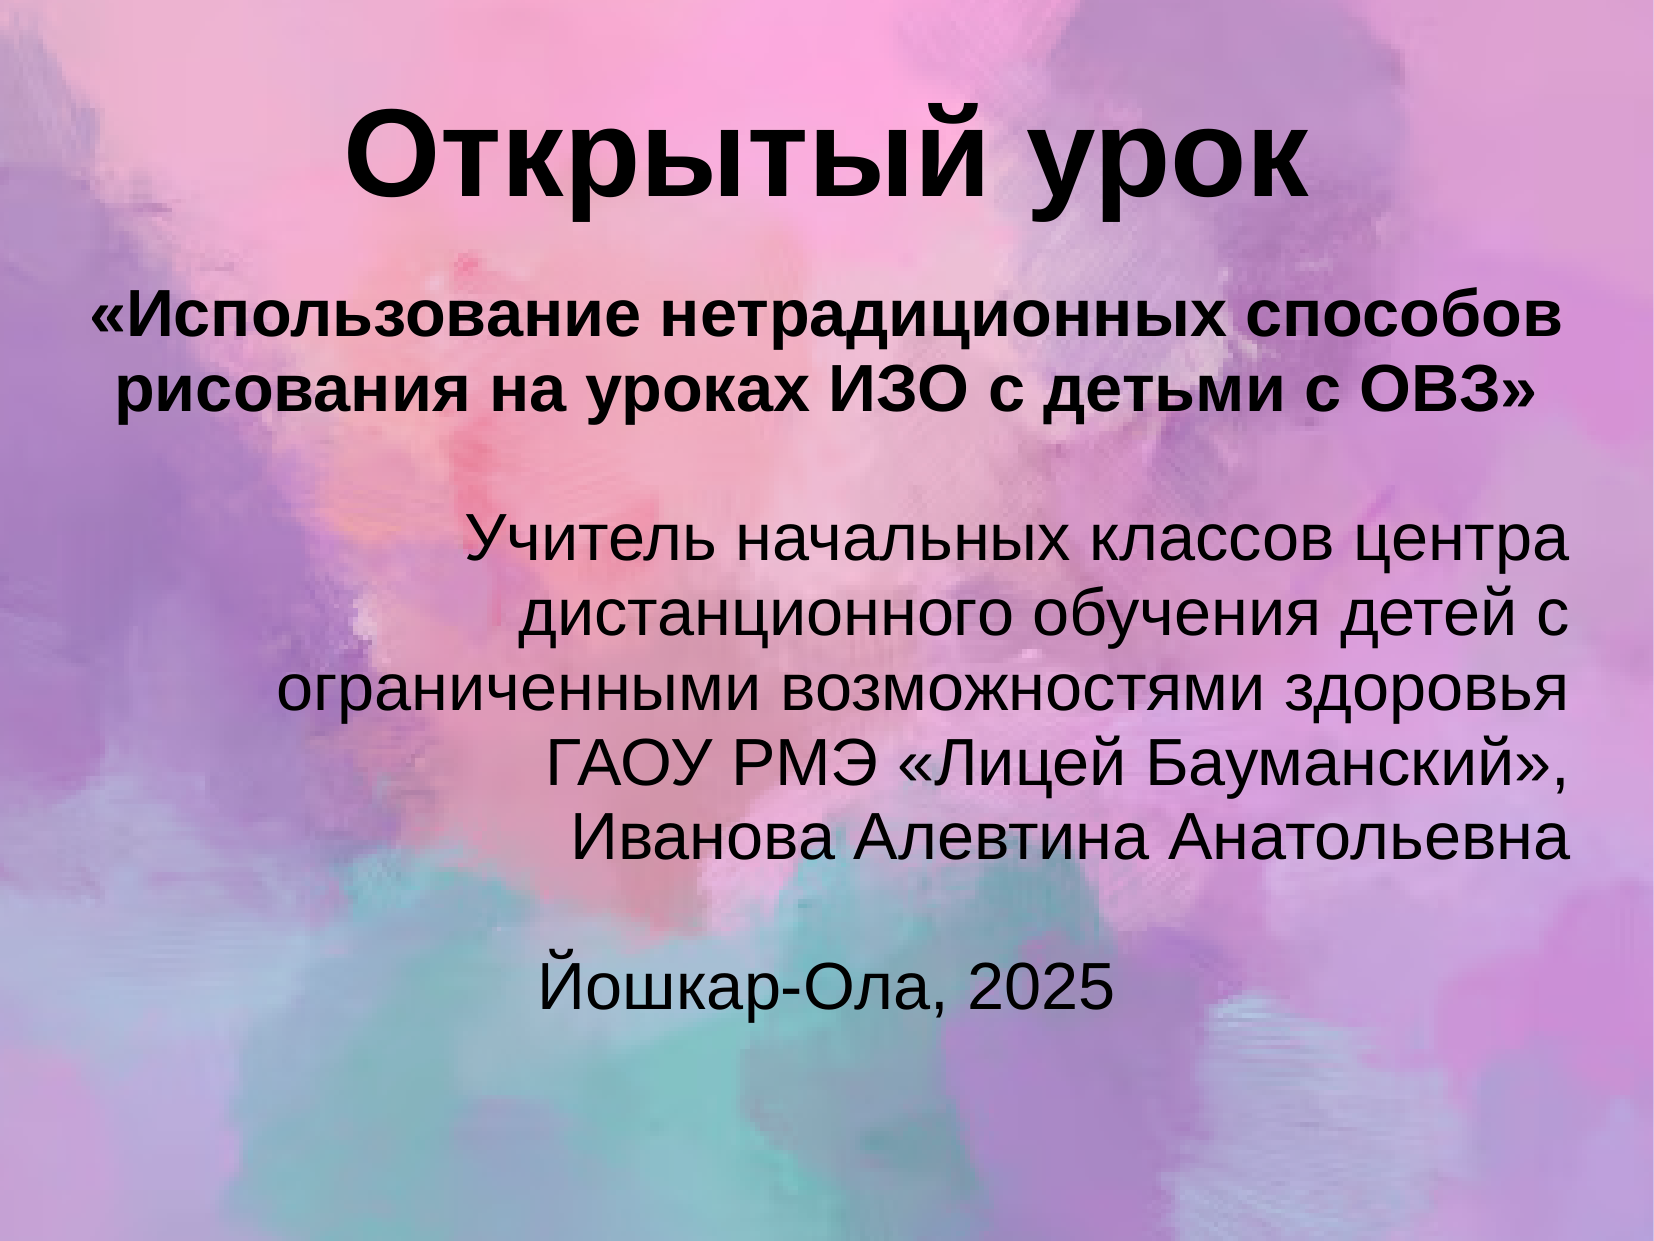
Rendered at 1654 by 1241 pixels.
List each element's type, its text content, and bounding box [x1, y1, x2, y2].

picture [0, 0, 1654, 1241]
title Открытый урок [82, 49, 1571, 257]
subtitle «Использование нетрадиционных способов рисования на уроках ИЗО с детьми с ОВЗ» Учитель начальных классов центра дистанционного обучения детей с ограниченными возможностями здоровья ГАОУ РМЭ «Лицей Бауманский», Иванова Алевтина Анатольевна Йошкар-Ола, 2025 [82, 277, 1571, 1023]
